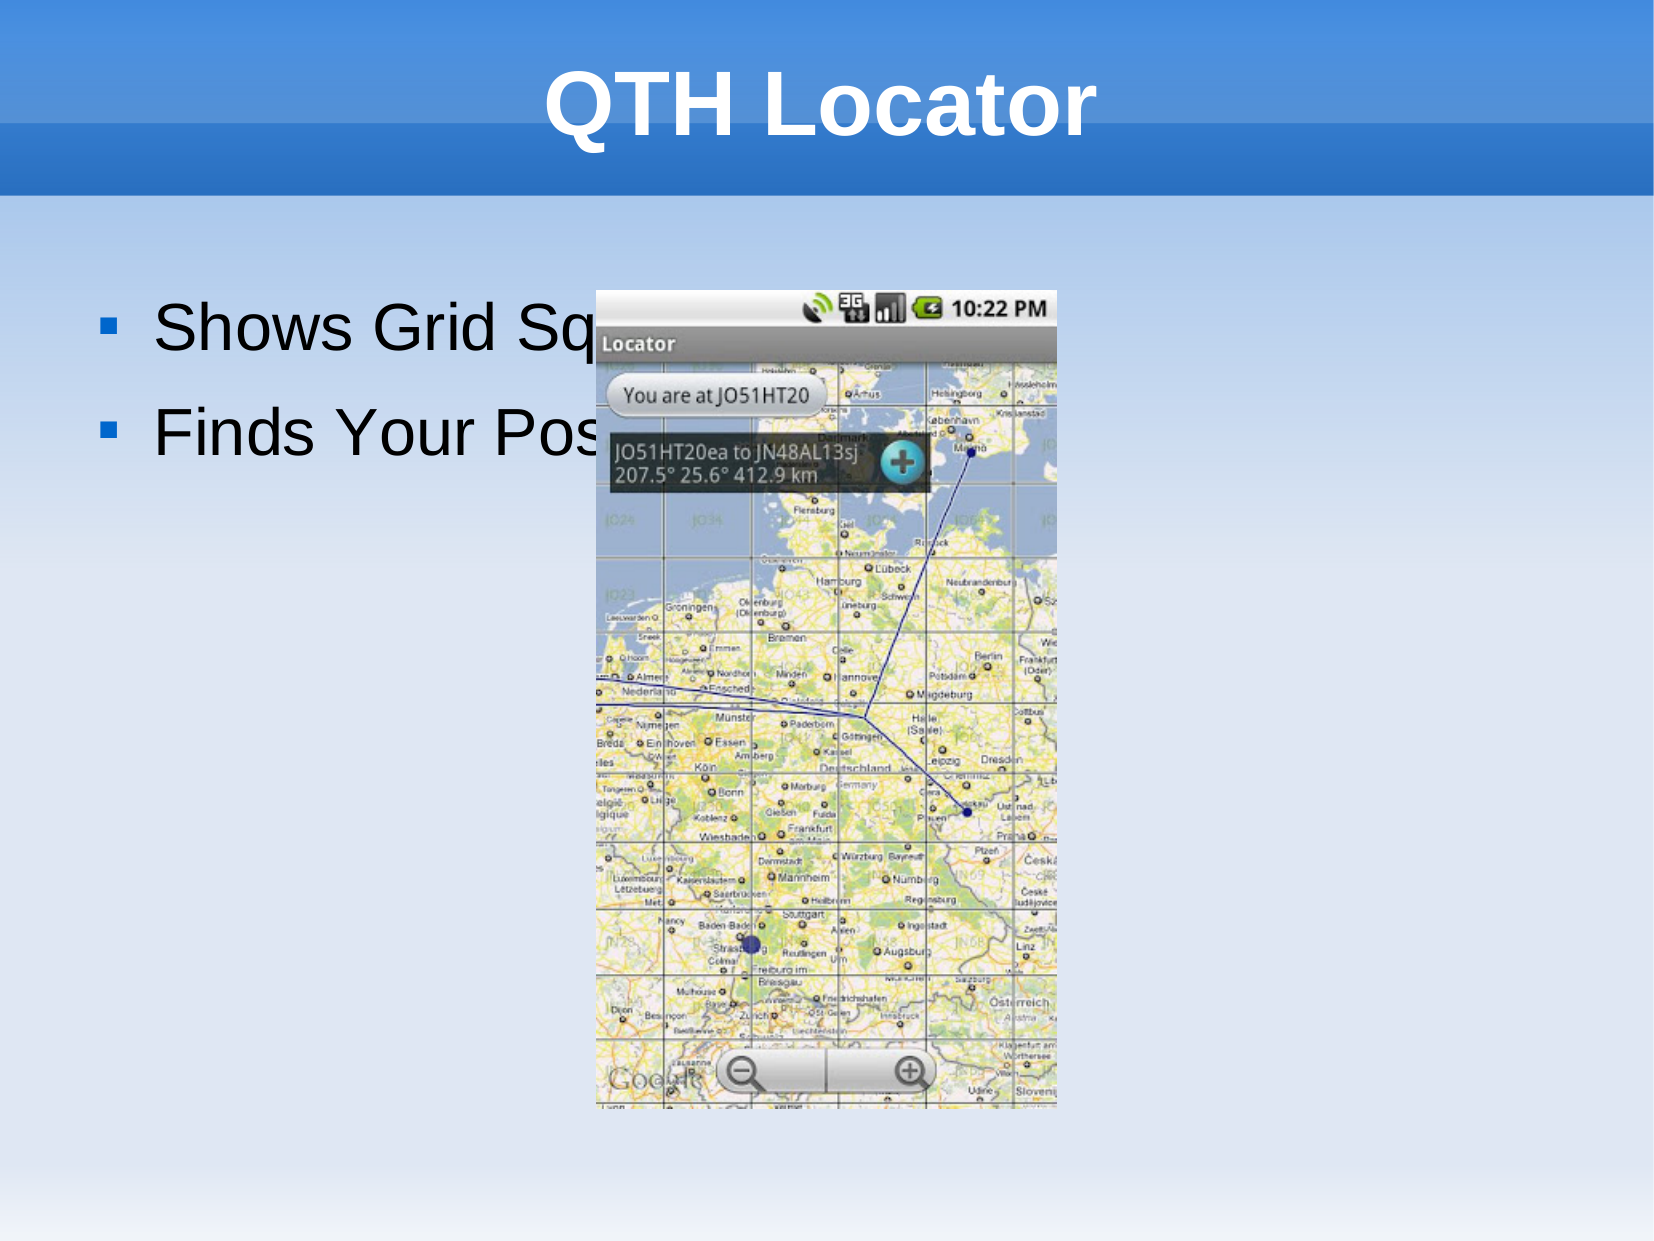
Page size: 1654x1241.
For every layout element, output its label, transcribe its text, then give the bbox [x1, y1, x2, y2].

title QTH Locator [76, 7, 1565, 200]
list Shows Grid Squares Finds Your Position [82, 290, 596, 1094]
picture [0, 0, 1654, 1241]
